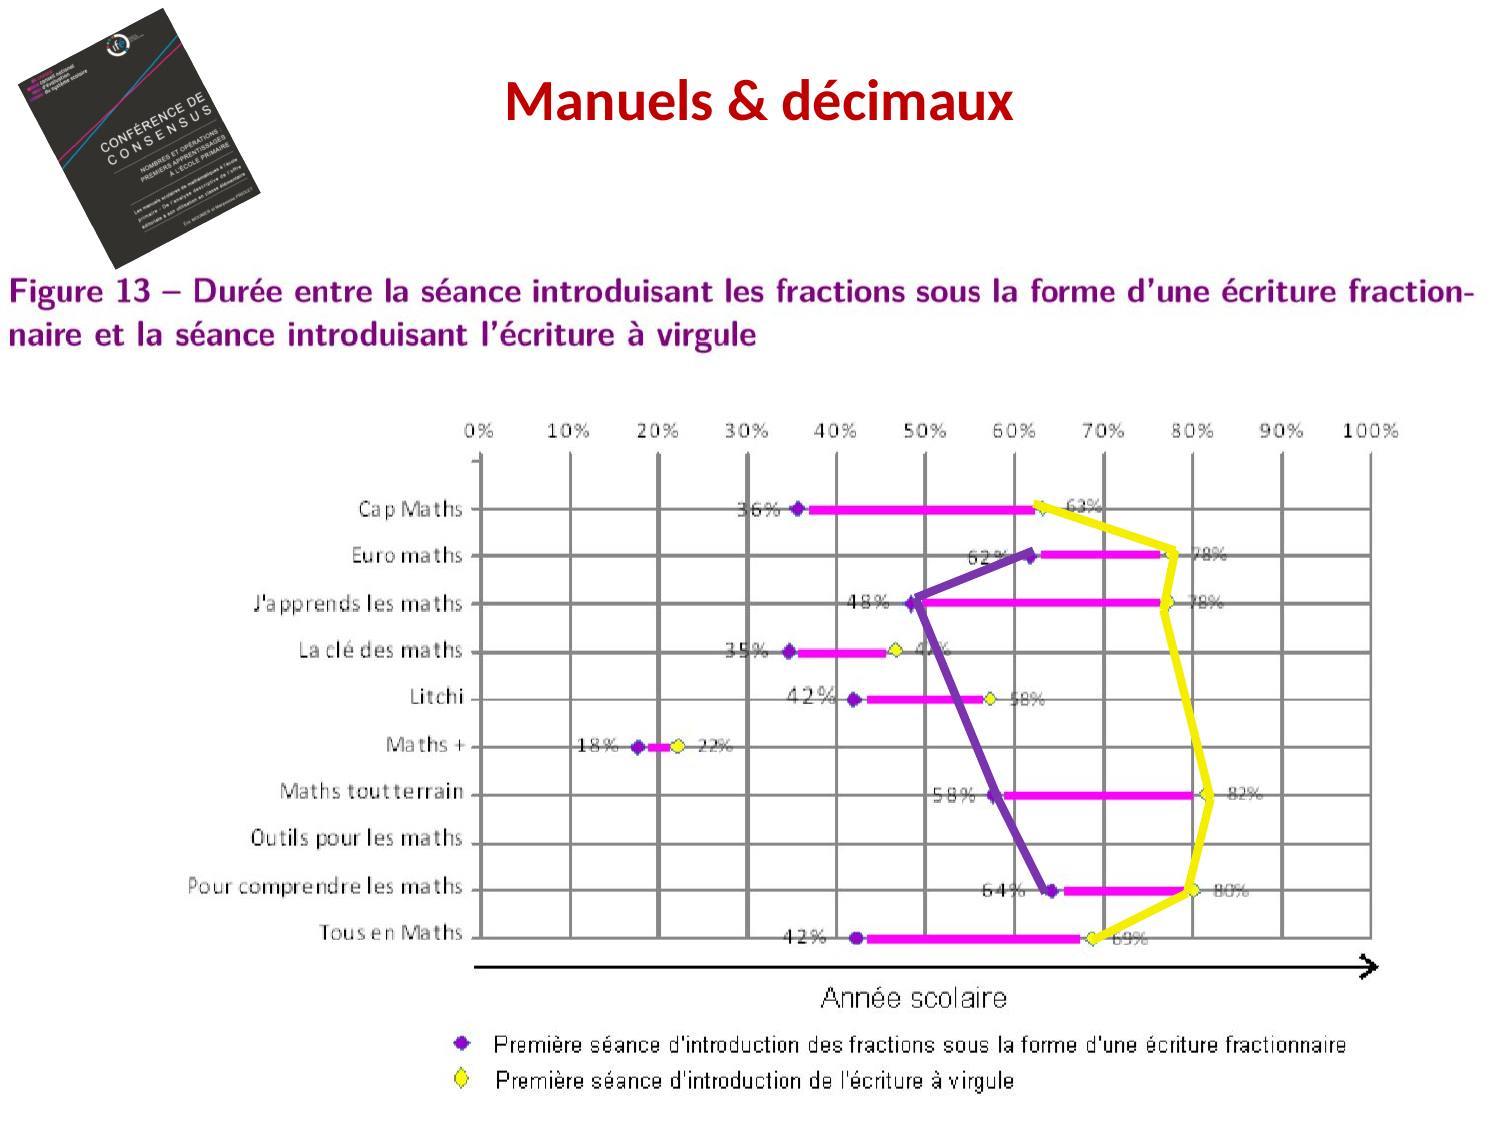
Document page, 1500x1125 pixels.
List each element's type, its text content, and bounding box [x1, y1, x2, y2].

picture [0, 7, 1500, 1108]
text_box Manuels & décimaux [490, 54, 1058, 140]
